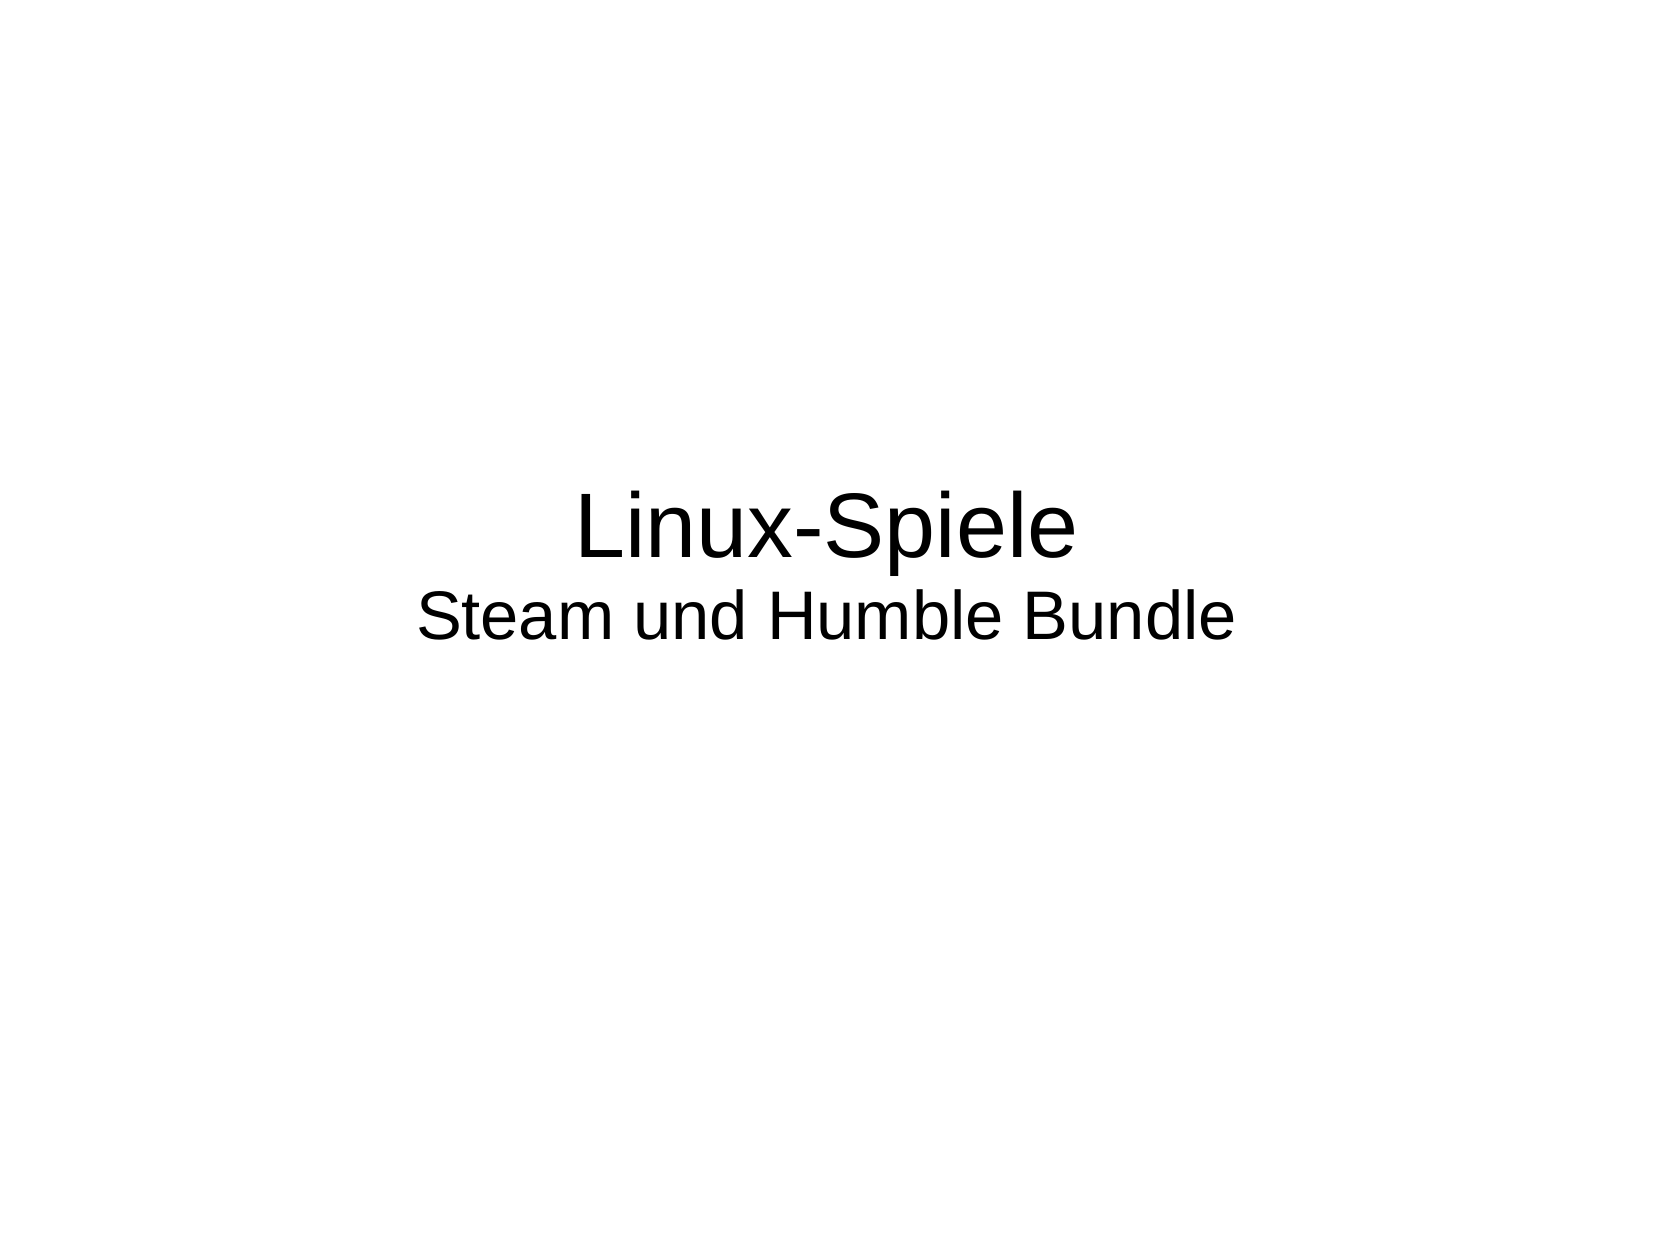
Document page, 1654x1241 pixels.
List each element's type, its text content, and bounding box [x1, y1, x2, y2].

title Linux-Spiele Steam und Humble Bundle [82, 460, 1571, 668]
